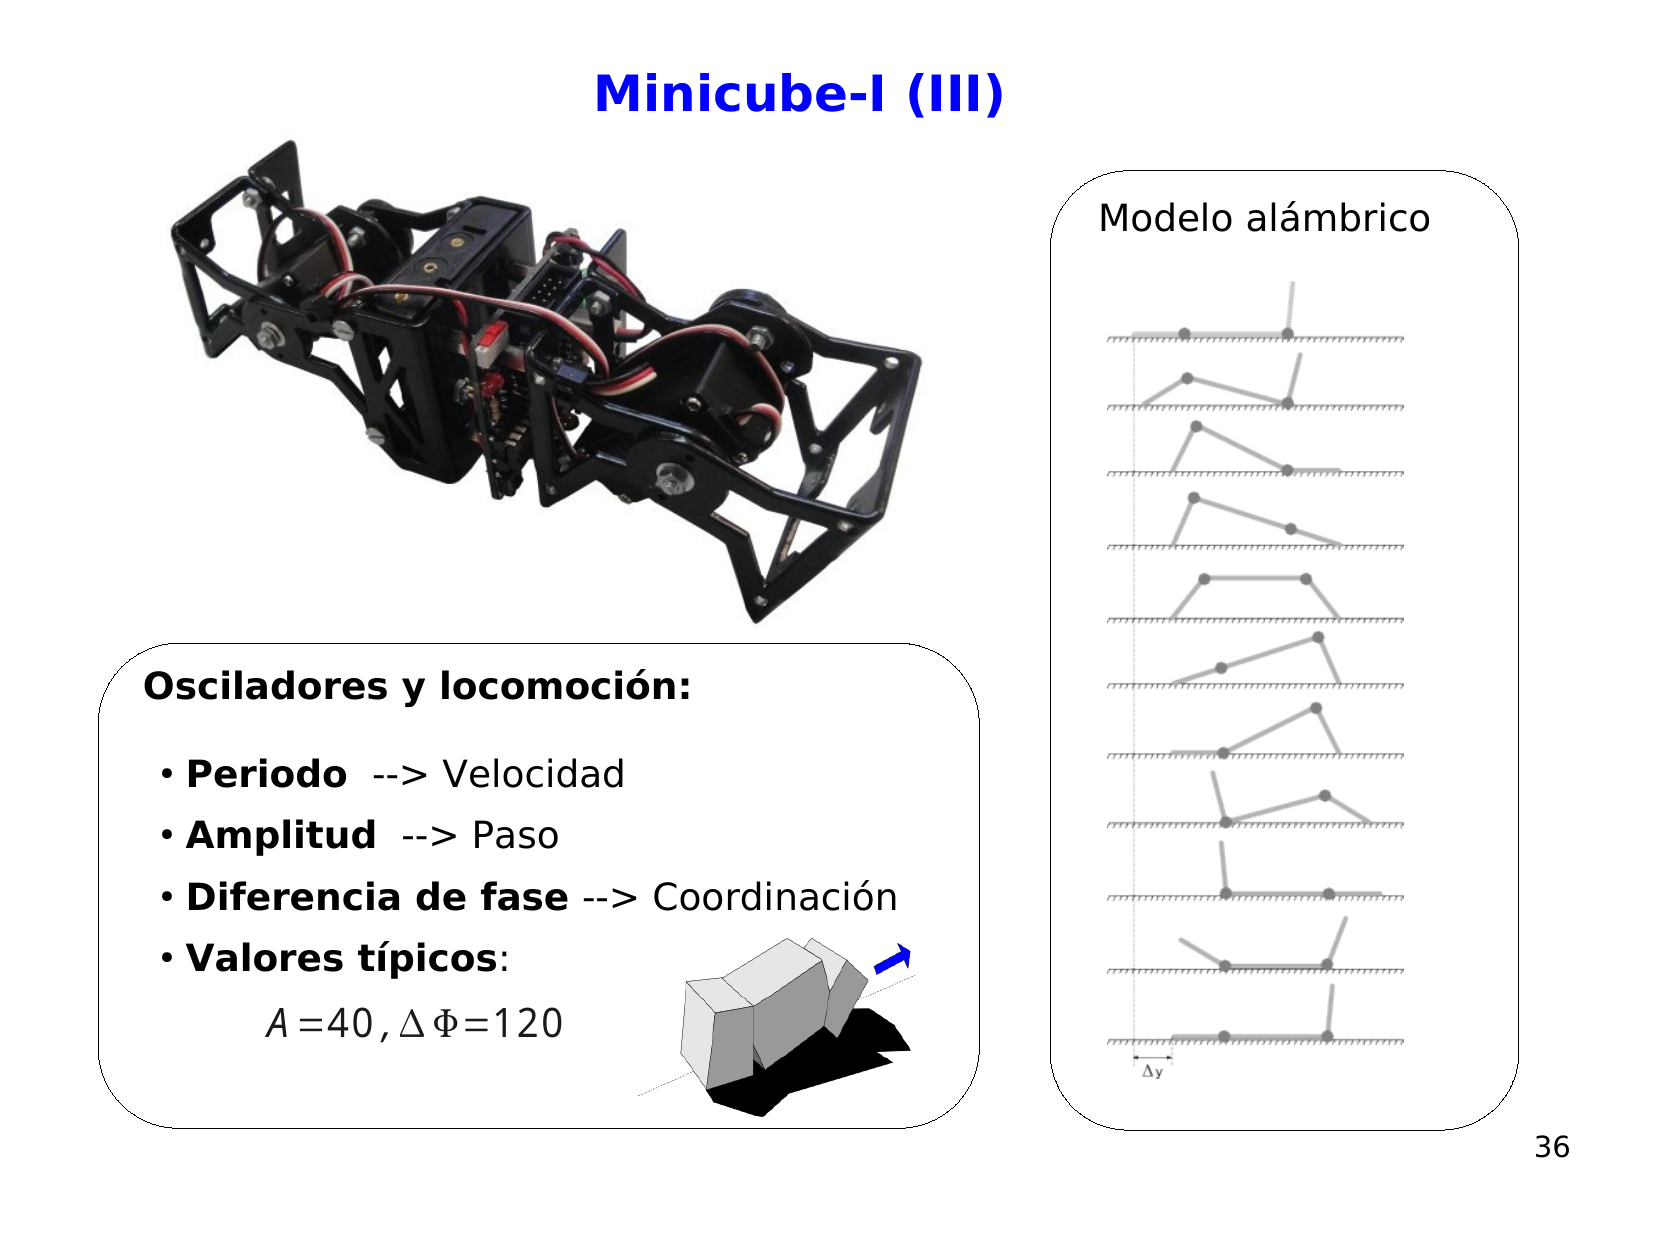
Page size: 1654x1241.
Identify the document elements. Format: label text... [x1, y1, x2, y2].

text_box Osciladores y locomoción: [128, 657, 709, 716]
picture [1107, 281, 1404, 1079]
chart [255, 999, 575, 1047]
picture [638, 938, 916, 1117]
text_box Modelo alámbrico [1083, 189, 1447, 249]
text_box Periodo --> Velocidad Amplitud --> Paso Diferencia de fase --> Coordinación Valores típicos: [145, 745, 914, 988]
picture [161, 132, 930, 629]
text_box Minicube-I (III) [578, 57, 1022, 131]
